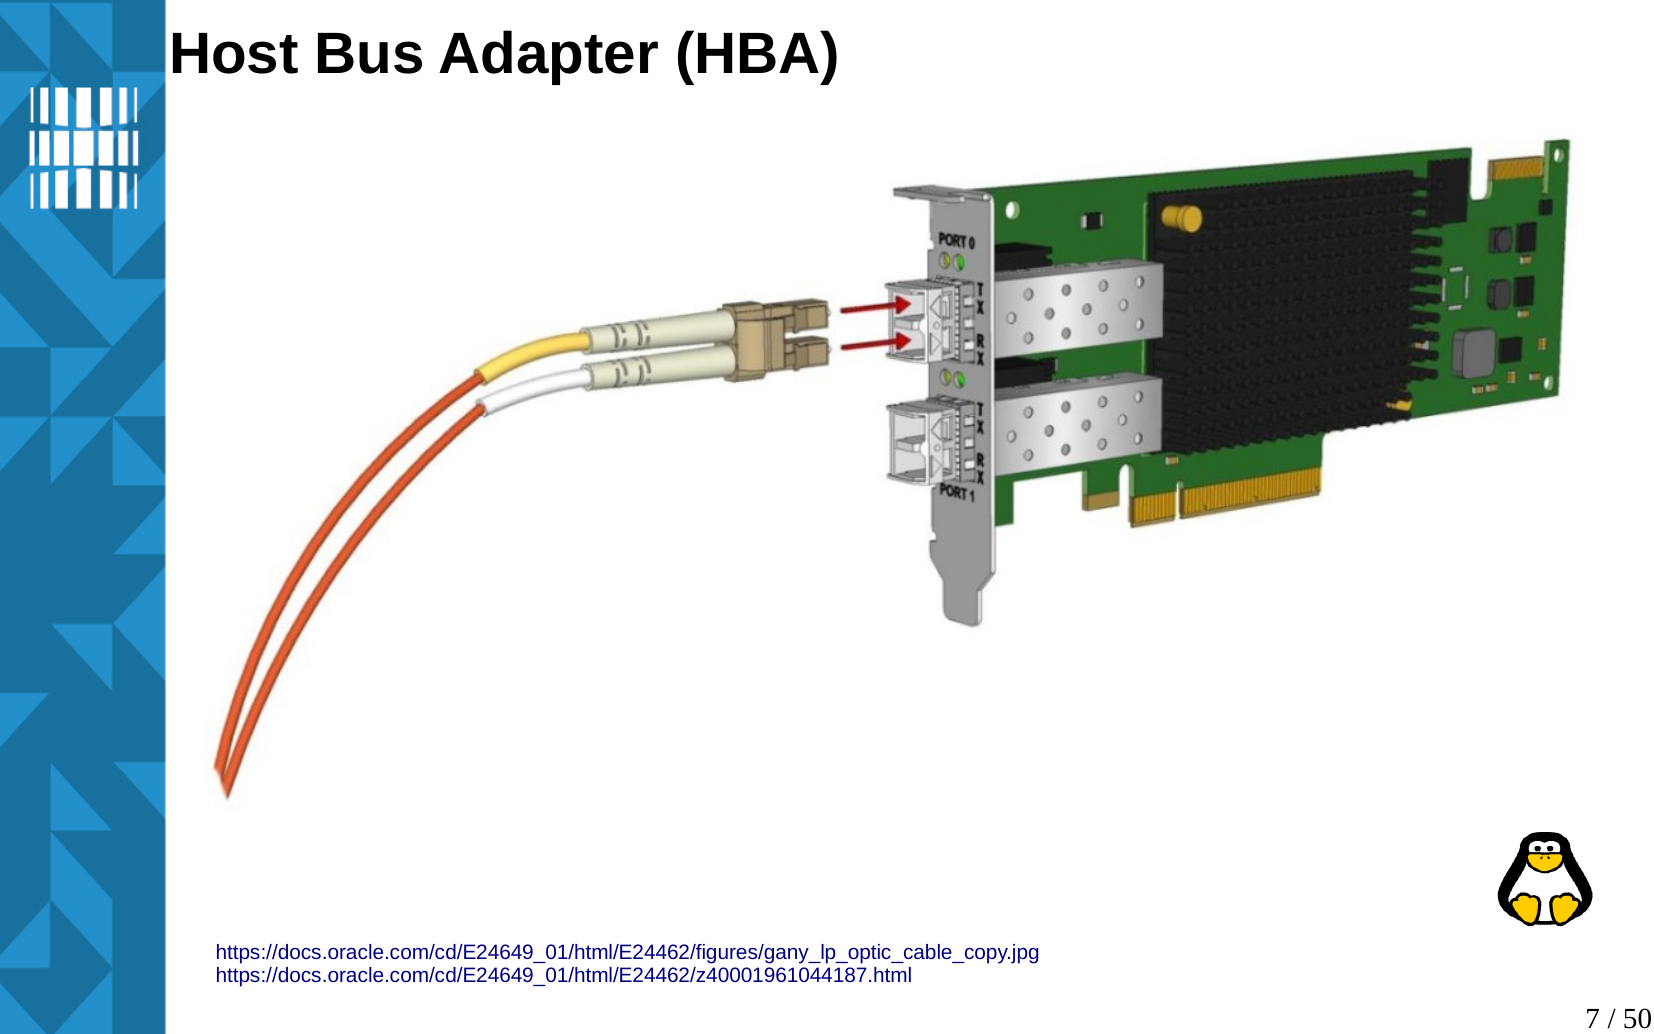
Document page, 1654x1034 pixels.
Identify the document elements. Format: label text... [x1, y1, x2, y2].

picture [188, 120, 1624, 936]
title Host Bus Adapter (HBA) [169, 11, 1571, 95]
text_box https://docs.oracle.com/cd/E24649_01/html/E24462/figures/gany_lp_optic_cable_copy.jpg https://docs.oracle.com/cd/E24649_01/html/E24462/z40001961044187.html [200, 933, 1205, 995]
